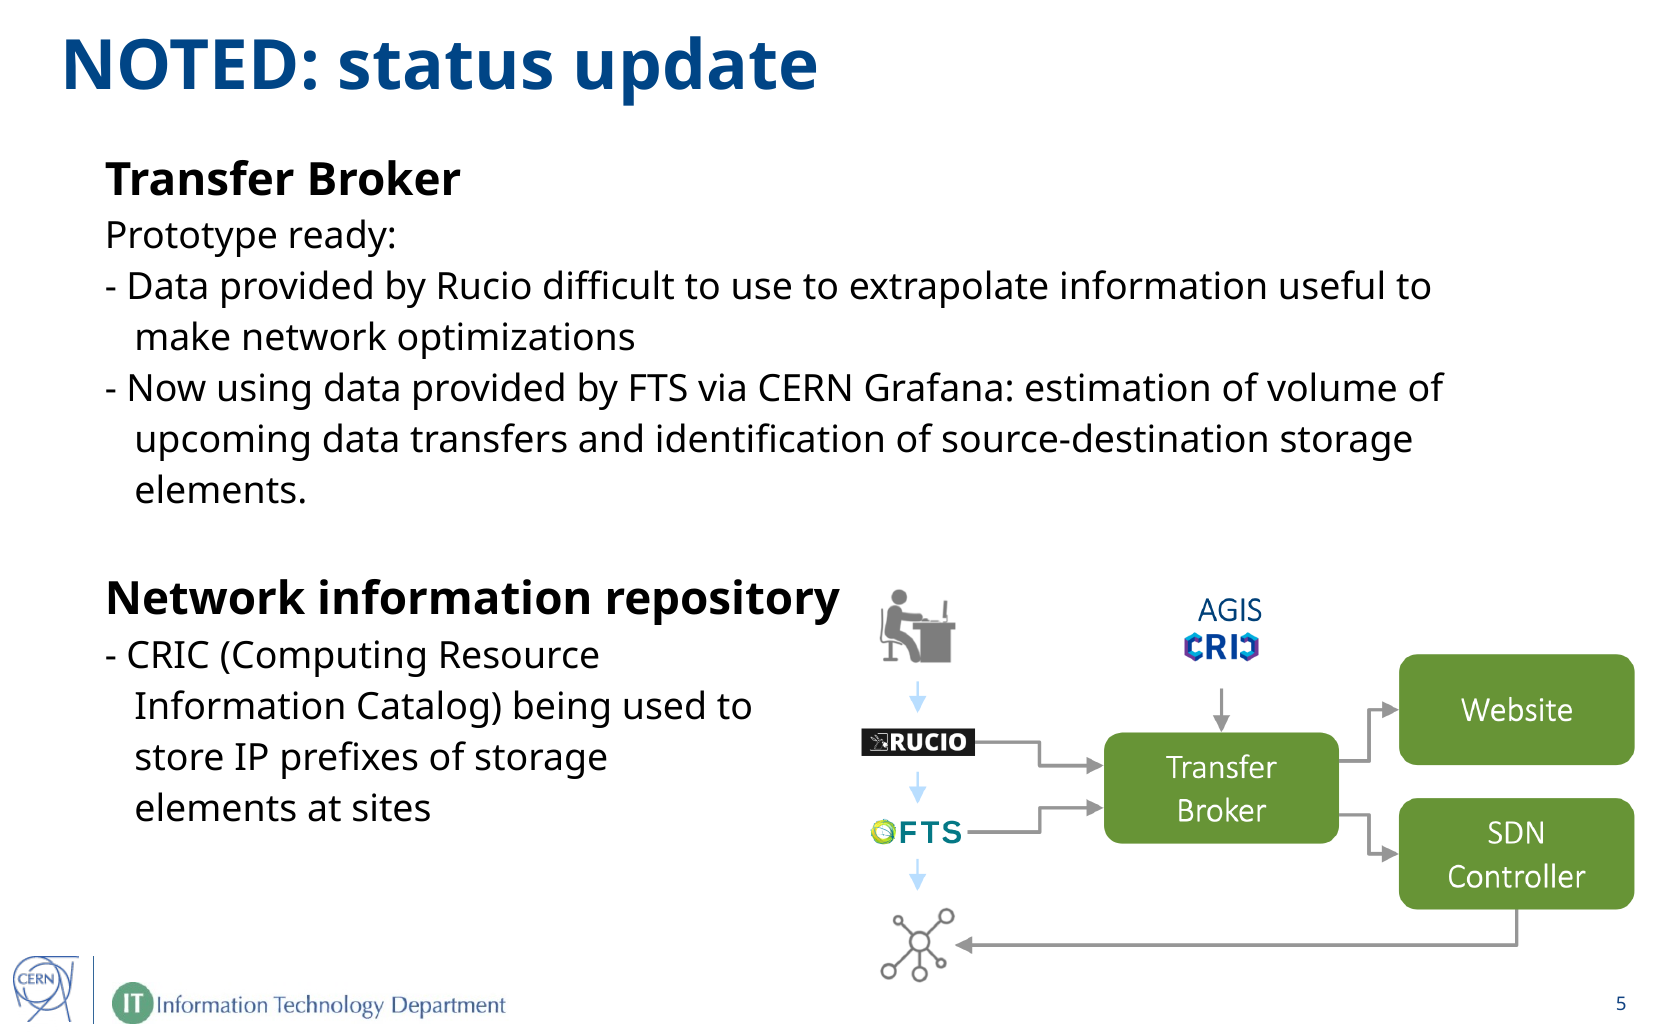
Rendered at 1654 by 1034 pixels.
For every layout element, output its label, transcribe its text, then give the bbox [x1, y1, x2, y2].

text_box Transfer Broker Prototype ready: - Data provided by Rucio difficult to use to extrapolate information useful to make network optimizations - Now using data provided by FTS via CERN Grafana: estimation of volume of upcoming data transfers and identification of source-destination storage elements. Network information repository - CRIC (Computing Resource Information Catalog) being used to store IP prefixes of storage elements at sites [90, 138, 1549, 1034]
picture [852, 580, 1646, 992]
title NOTED: status update [60, 0, 1528, 138]
picture [13, 956, 79, 1032]
